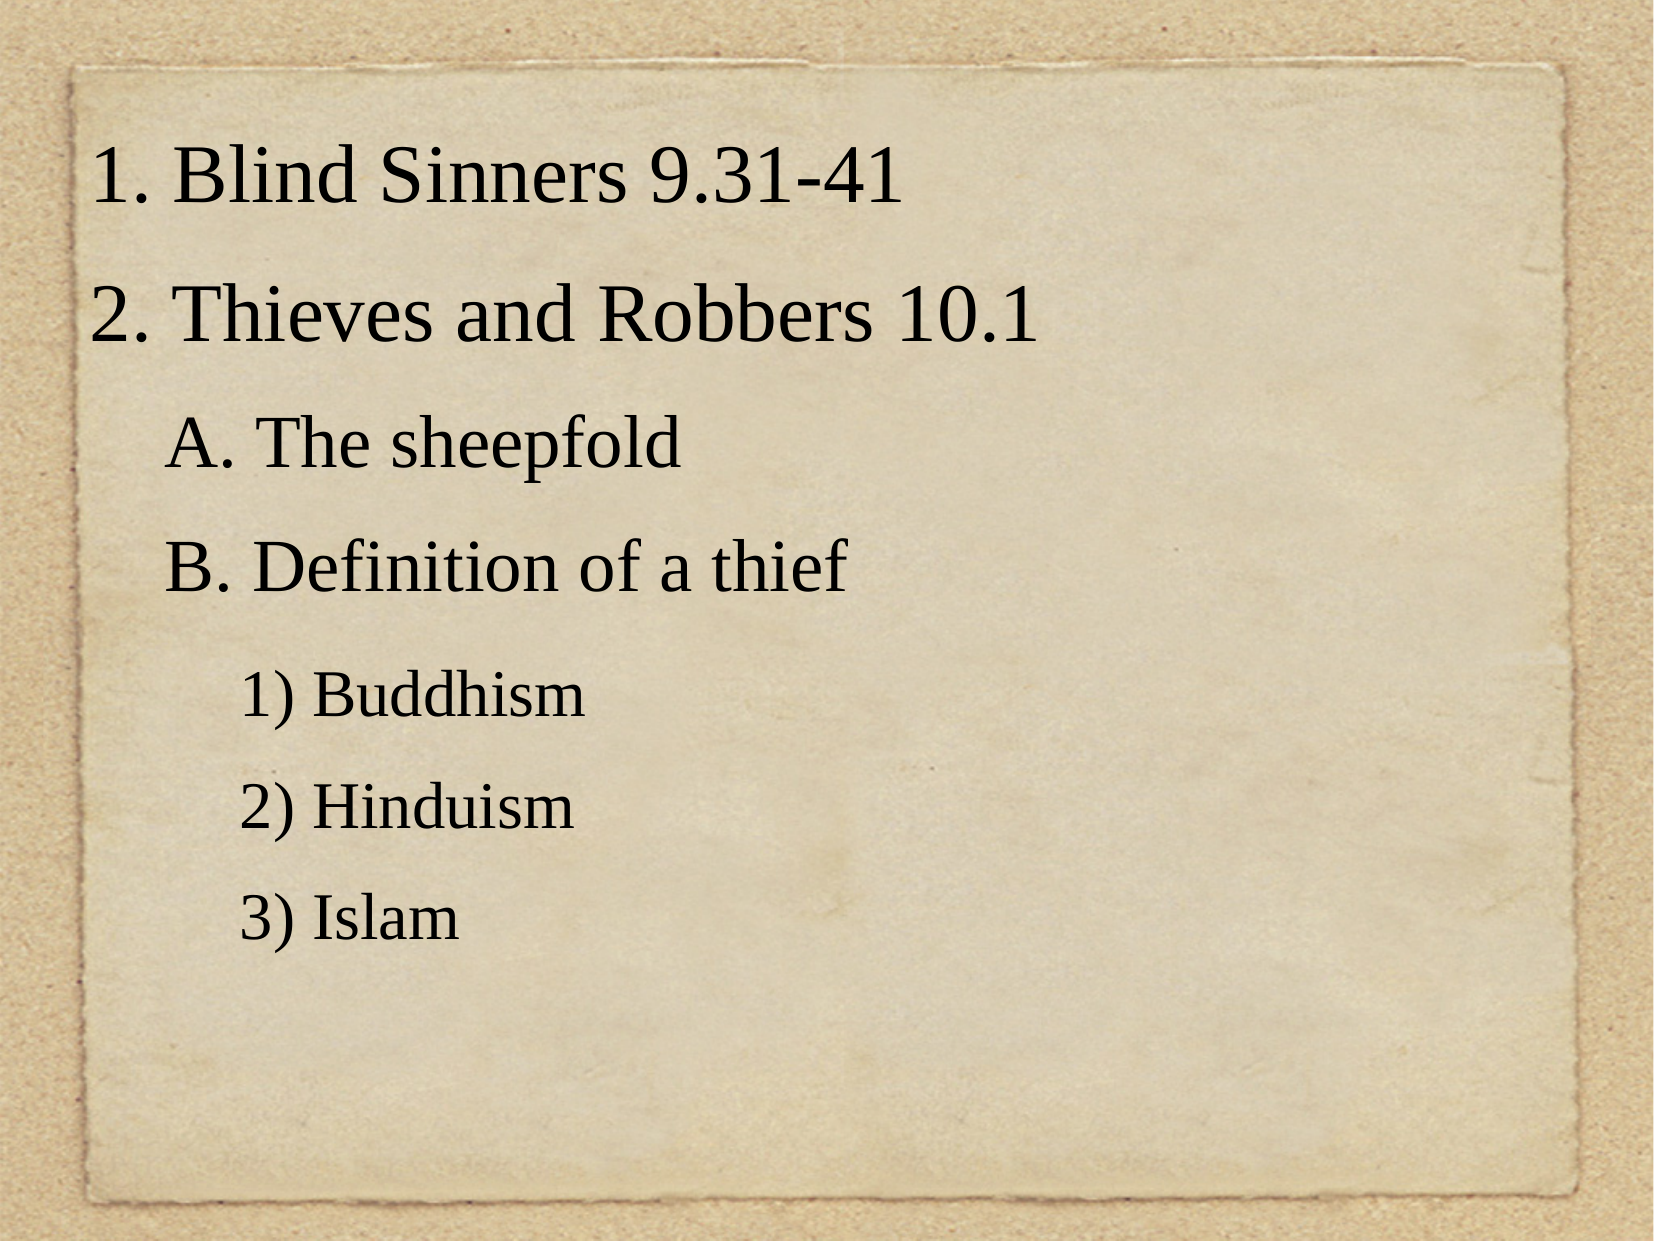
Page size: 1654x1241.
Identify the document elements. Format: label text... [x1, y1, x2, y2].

picture [0, 0, 1654, 1241]
text_box 1. Blind Sinners 9.31-41 2. Thieves and Robbers 10.1 A. The sheepfold B. Definition of a thief 1) Buddhism 2) Hinduism 3) Islam [75, 75, 1576, 1201]
